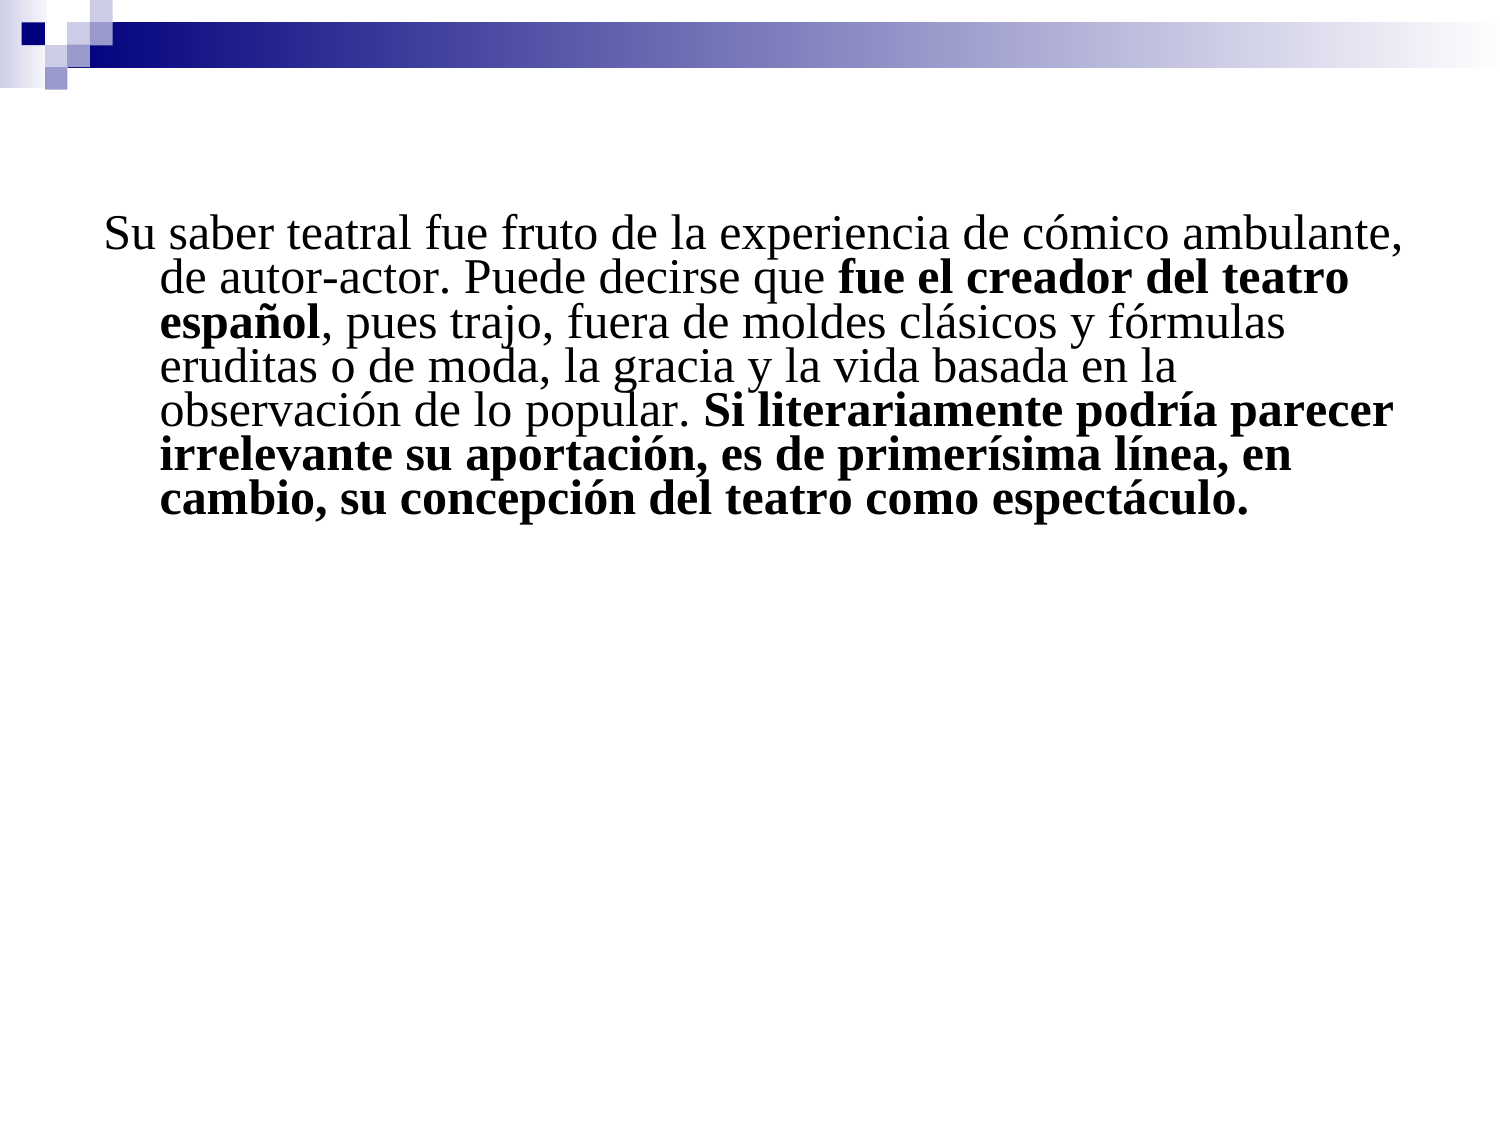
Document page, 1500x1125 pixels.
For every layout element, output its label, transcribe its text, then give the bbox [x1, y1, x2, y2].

list Su saber teatral fue fruto de la experiencia de cómico ambulante, de autor-actor. Puede decirse que fue el creador del teatro español, pues trajo, fuera de moldes clásicos y fórmulas eruditas o de moda, la gracia y la vida basada en la observación de lo popular. Si literariamente podría parecer irrelevante su aportación, es de primerísima línea, en cambio, su concepción del teatro como espectáculo. [88, 206, 1439, 845]
